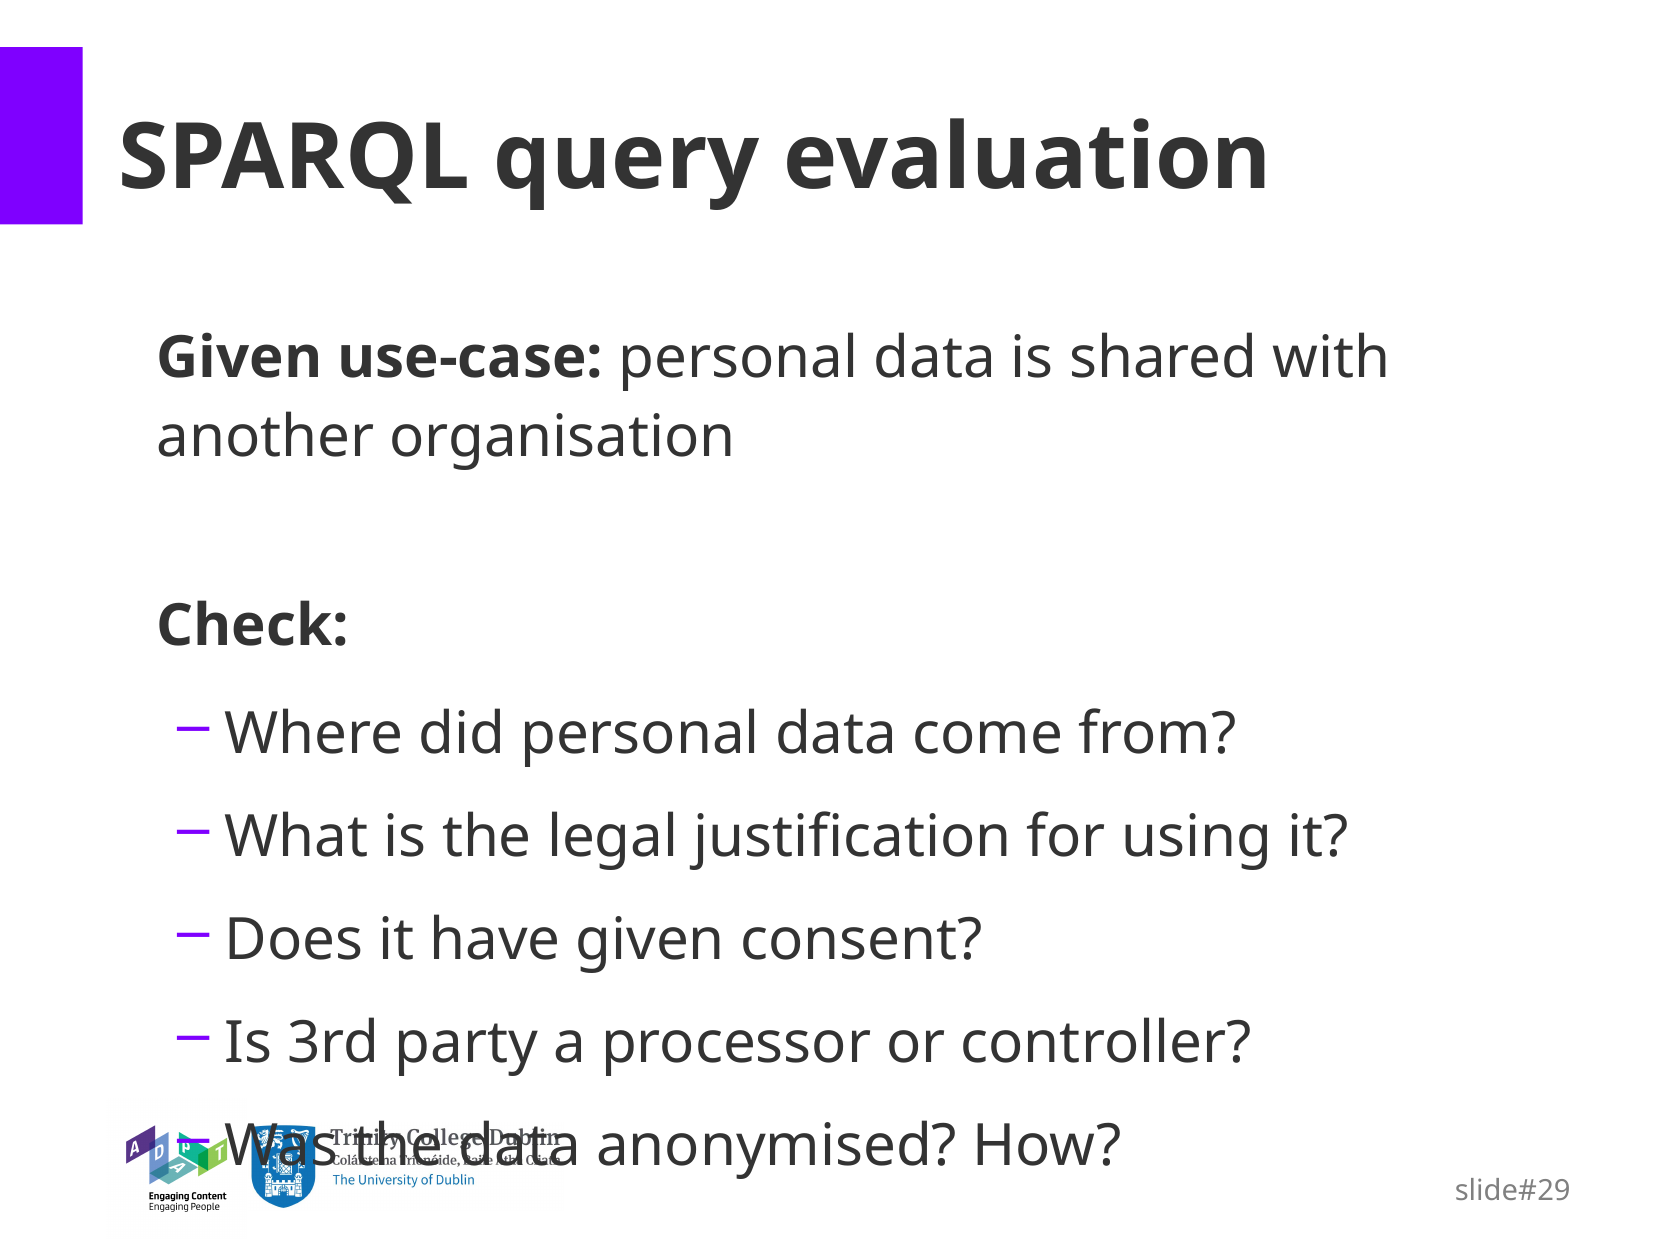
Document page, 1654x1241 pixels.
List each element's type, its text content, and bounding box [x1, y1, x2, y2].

list Given use-case: personal data is shared with another organisation Check: Where did personal data come from? What is the legal justification for using it? Does it have given consent? Is 3rd party a processor or controller? Was the data anonymised? How? [118, 236, 1536, 956]
title SPARQL query evaluation [118, 49, 1571, 257]
picture [556, 1150, 564, 1161]
picture [106, 1098, 247, 1239]
picture [467, 1137, 484, 1161]
picture [248, 1122, 564, 1211]
